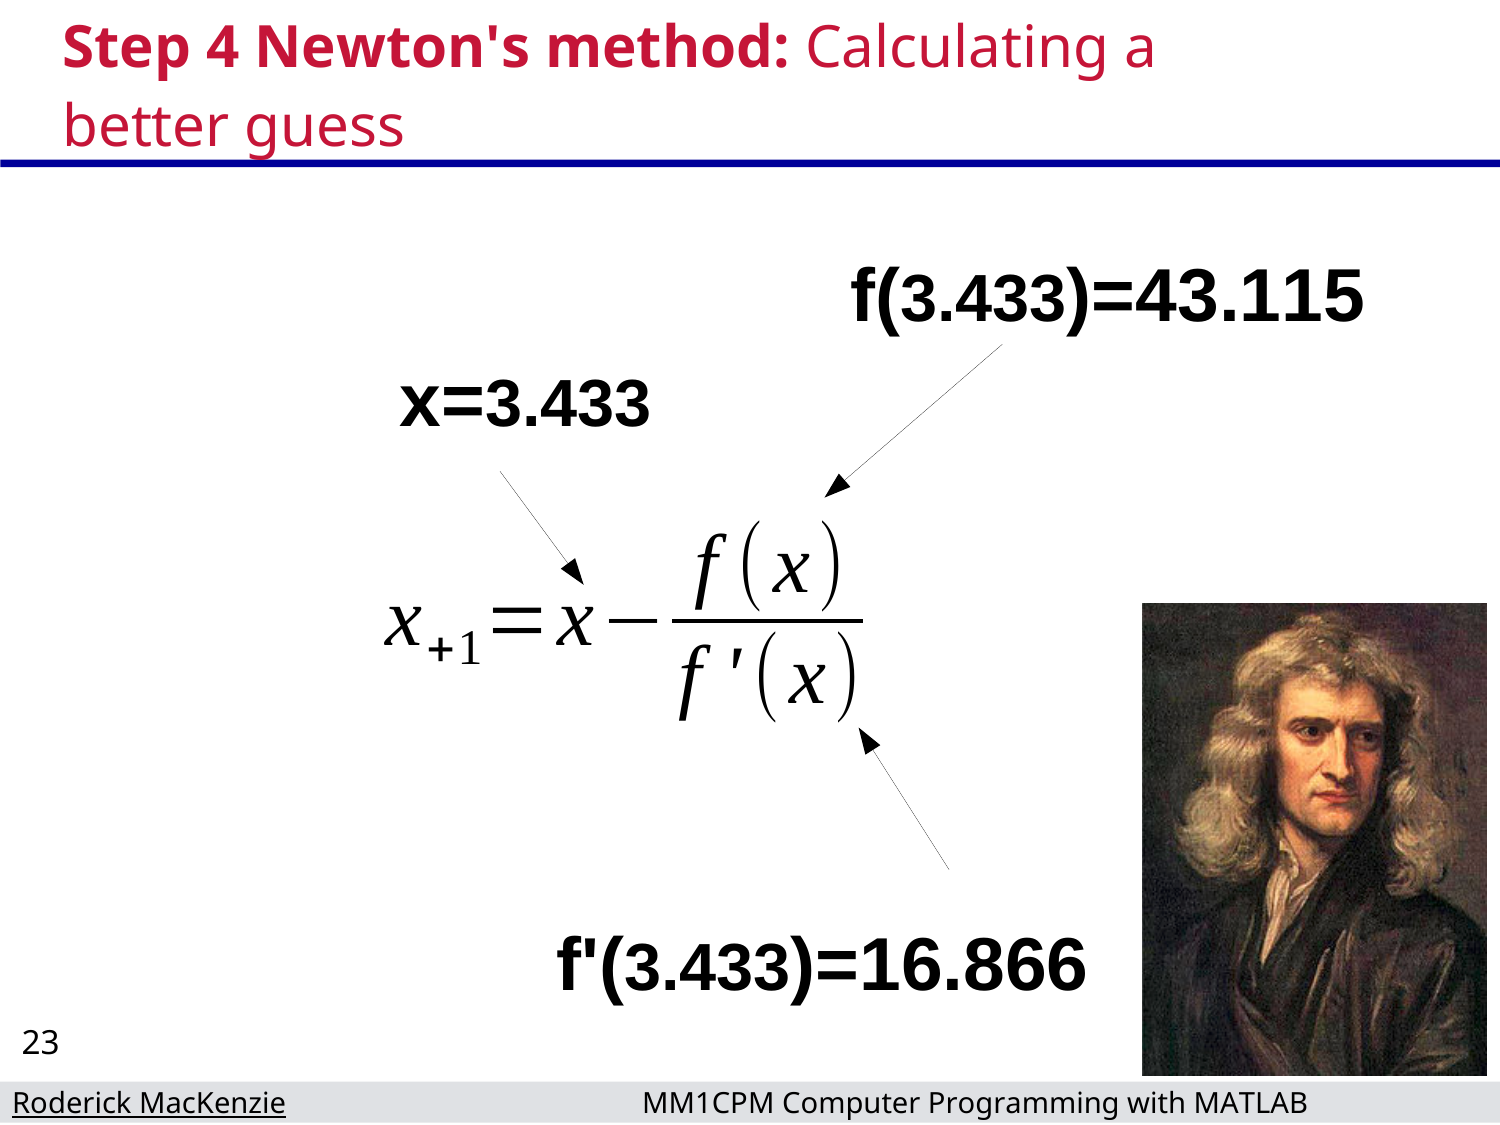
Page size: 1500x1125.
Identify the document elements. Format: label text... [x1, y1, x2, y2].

text_box <number> [6, 1013, 222, 1084]
title Step 4 Newton's method: Calculating a better guess [47, 9, 1286, 161]
text_box f(3.433)=43.115 [814, 239, 1445, 525]
text_box x=3.433 [385, 343, 680, 515]
chart [374, 515, 873, 728]
picture [1142, 603, 1487, 1076]
text_box f'(3.433)=16.866 [541, 907, 1126, 1103]
